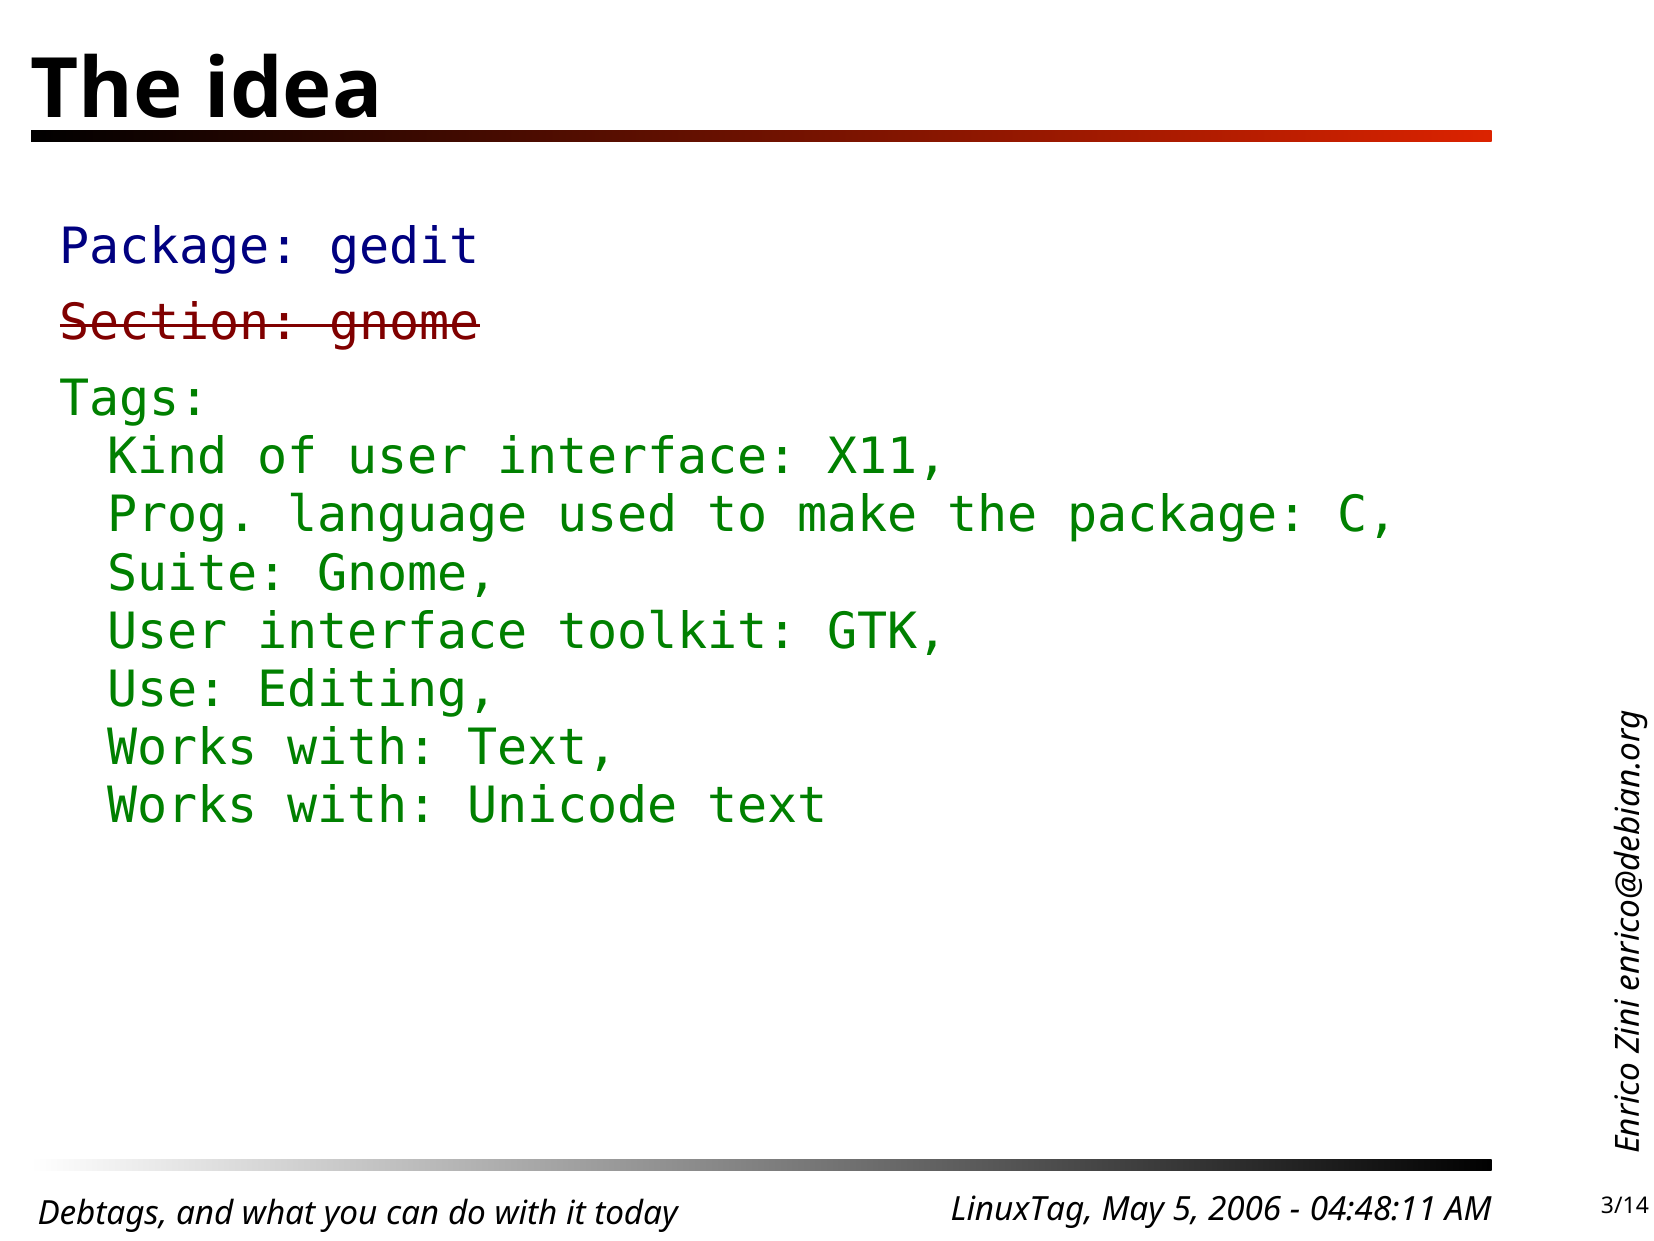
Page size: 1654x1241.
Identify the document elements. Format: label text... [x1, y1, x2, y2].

text_box Package: gedit Section: gnome Tags: Kind of user interface: X11, Prog. language used to make the package: C, Suite: Gnome, User interface toolkit: GTK, Use: Editing, Works with: Text, Works with: Unicode text [59, 216, 1495, 1138]
text_box The idea [30, 28, 1438, 165]
